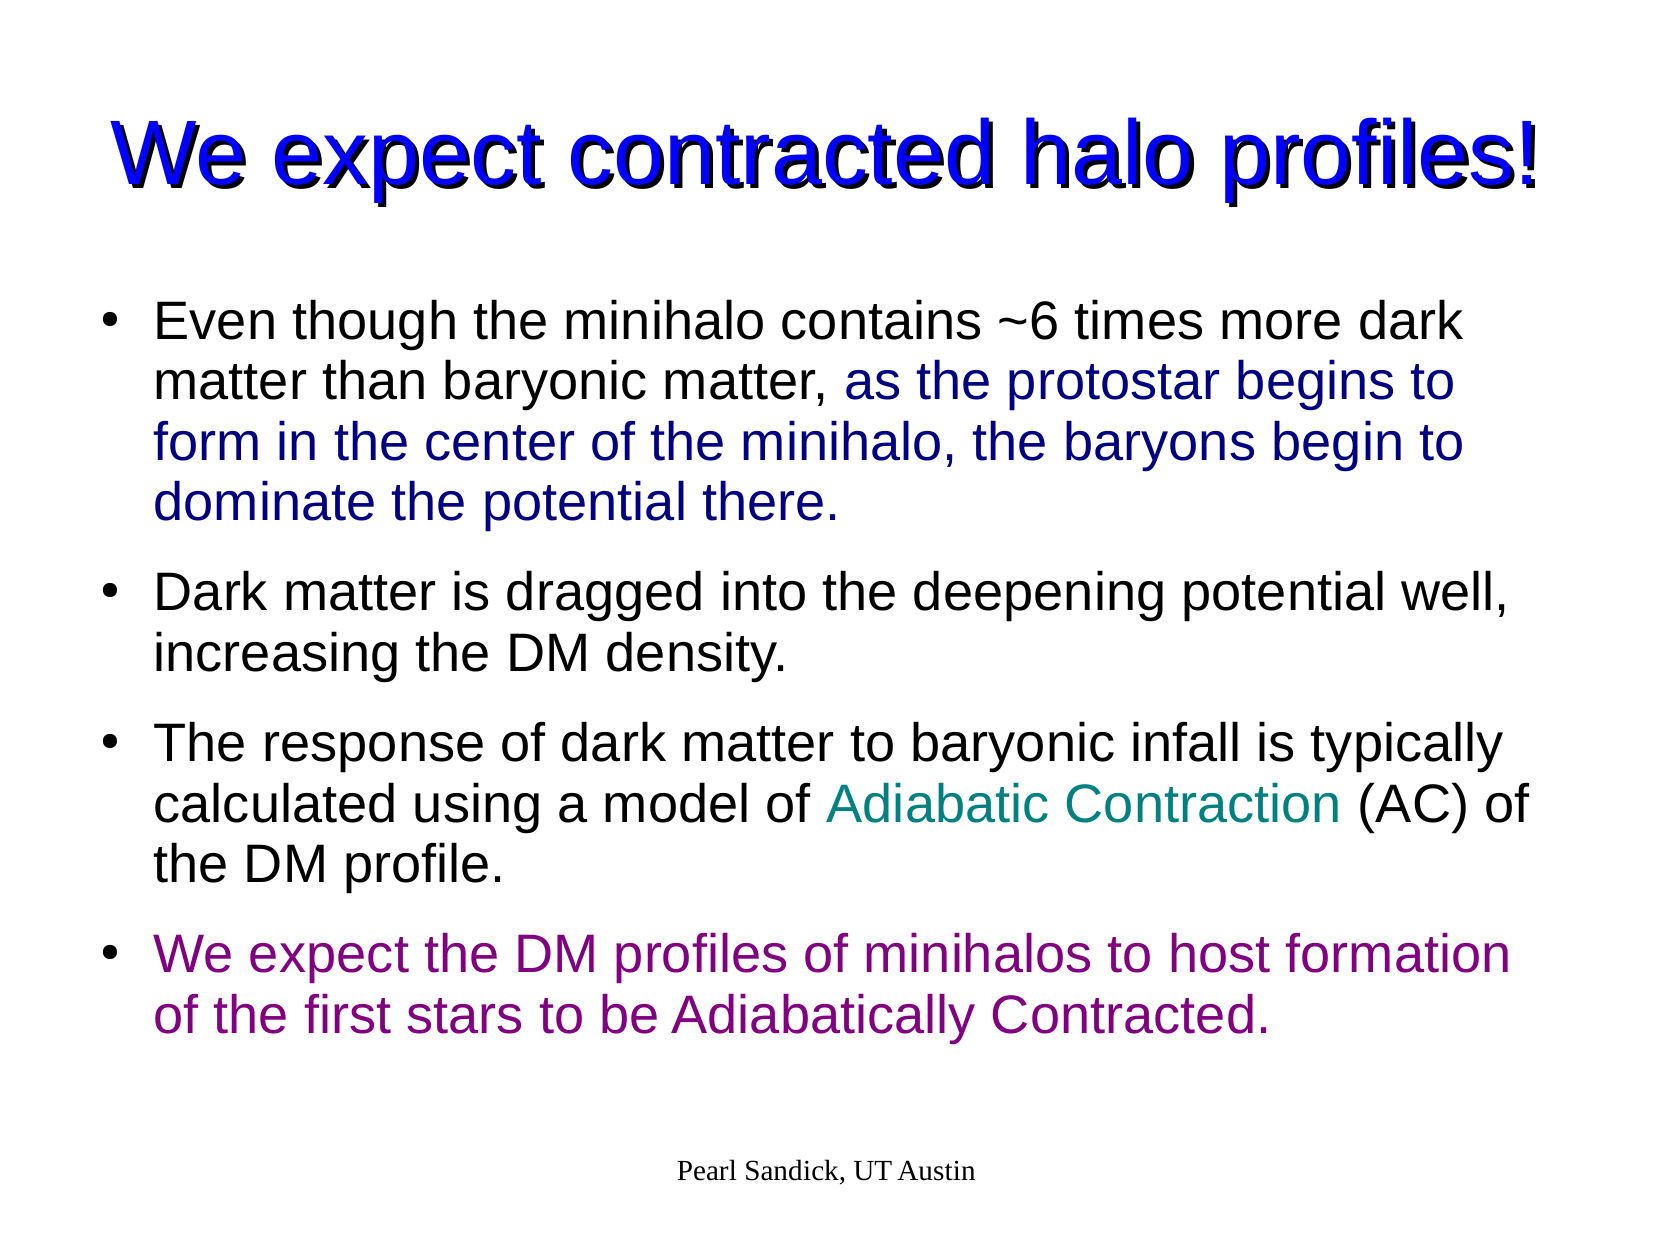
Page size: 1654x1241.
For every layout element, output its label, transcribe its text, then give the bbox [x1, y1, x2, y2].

list Even though the minihalo contains ~6 times more dark matter than baryonic matter, as the protostar begins to form in the center of the minihalo, the baryons begin to dominate the potential there. Dark matter is dragged into the deepening potential well, increasing the DM density. The response of dark matter to baryonic infall is typically calculated using a model of Adiabatic Contraction (AC) of the DM profile. We expect the DM profiles of minihalos to host formation of the first stars to be Adiabatically Contracted. [82, 290, 1571, 1109]
title We expect contracted halo profiles! [82, 56, 1571, 250]
